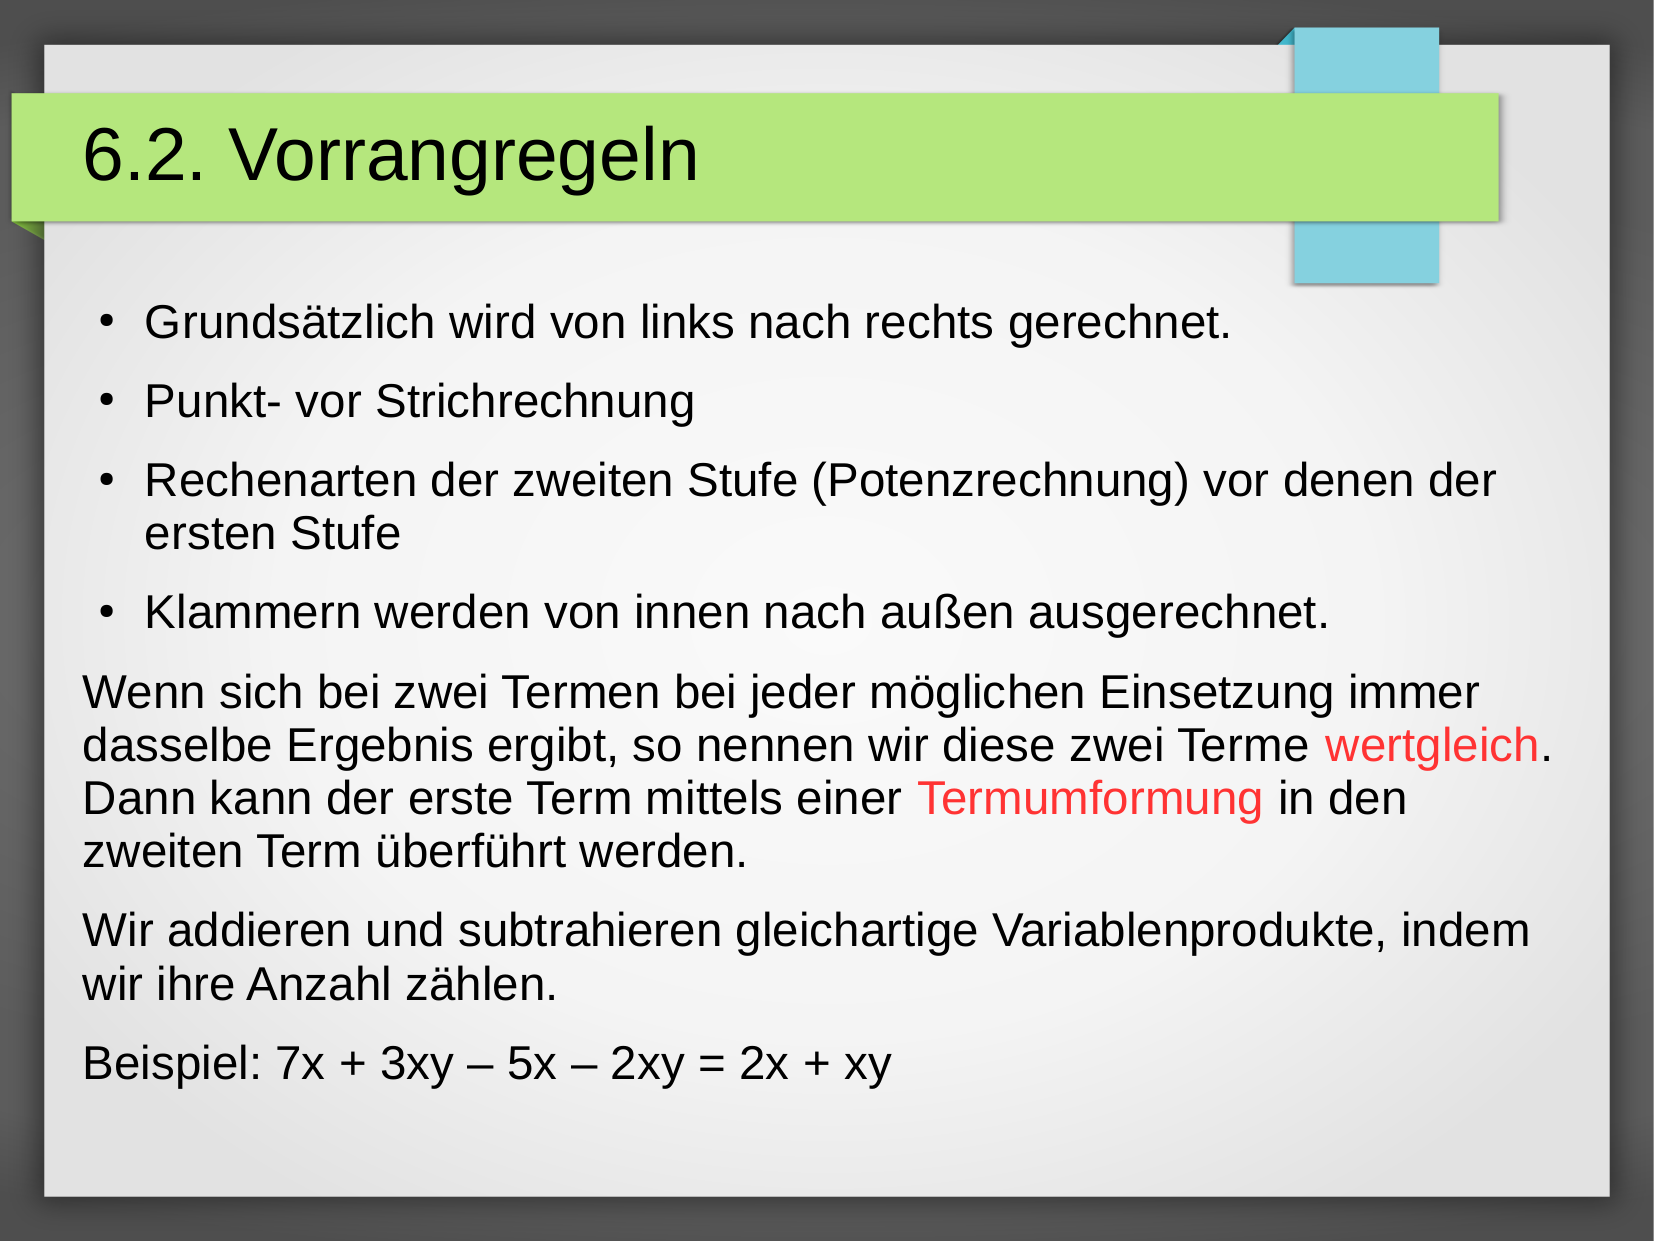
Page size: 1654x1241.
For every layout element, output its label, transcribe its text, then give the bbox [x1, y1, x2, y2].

picture [0, 0, 1654, 1241]
list Grundsätzlich wird von links nach rechts gerechnet. Punkt- vor Strichrechnung Rechenarten der zweiten Stufe (Potenzrechnung) vor denen der ersten Stufe Klammern werden von innen nach außen ausgerechnet. Wenn sich bei zwei Termen bei jeder möglichen Einsetzung immer dasselbe Ergebnis ergibt, so nennen wir diese zwei Terme wertgleich. Dann kann der erste Term mittels einer Termumformung in den zweiten Term überführt werden. Wir addieren und subtrahieren gleichartige Variablenprodukte, indem wir ihre Anzahl zählen. Beispiel: 7x + 3xy – 5x – 2xy = 2x + xy [82, 295, 1571, 1099]
title 6.2. Vorrangregeln [82, 70, 1501, 239]
